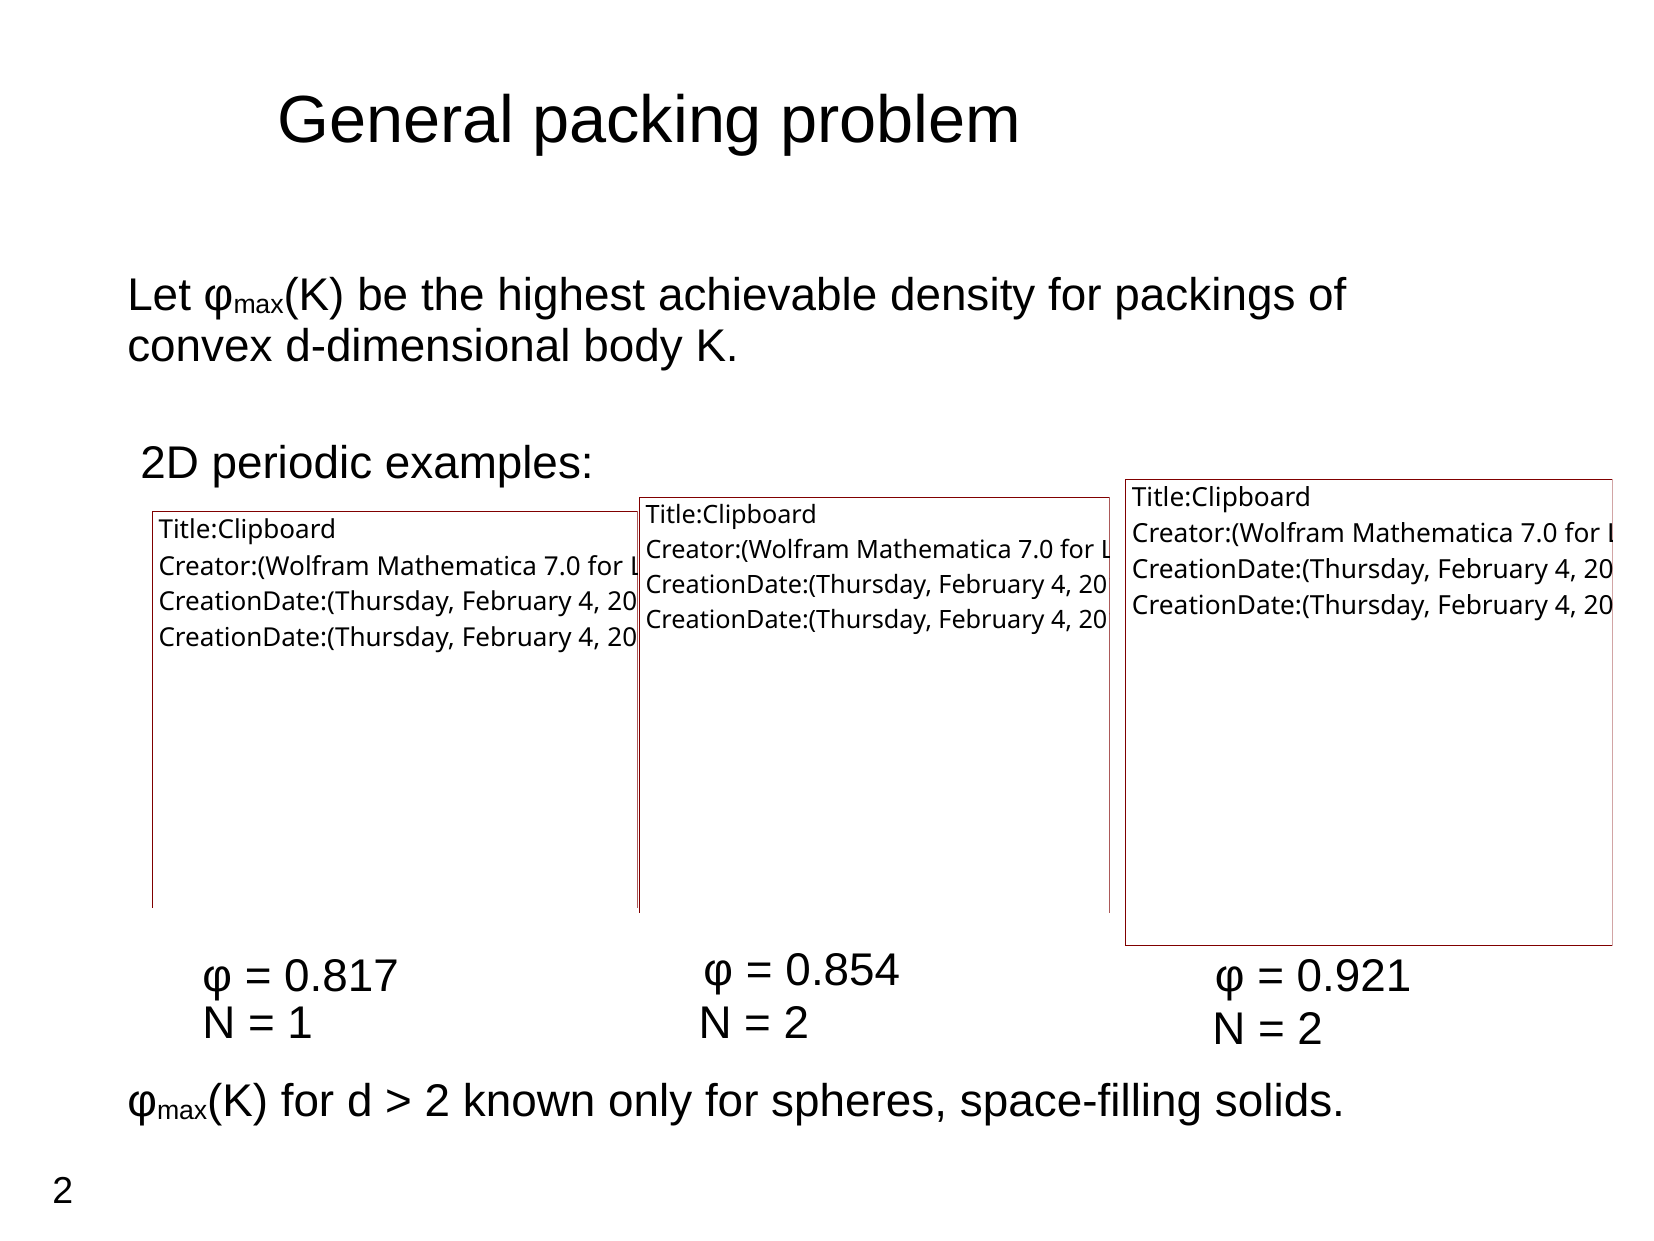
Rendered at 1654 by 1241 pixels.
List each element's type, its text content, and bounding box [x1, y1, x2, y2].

text_box N = 2 [683, 989, 1008, 1056]
text_box φ = 0.817 [187, 942, 512, 989]
picture [150, 495, 1110, 913]
text_box 2D periodic examples: [125, 429, 610, 496]
text_box 2 [37, 1162, 88, 1220]
text_box General packing problem [262, 75, 1040, 165]
text_box φ = 0.921 [1200, 942, 1524, 1009]
text_box φmax(K) for d > 2 known only for spheres, space-filling solids. [112, 1067, 1538, 1149]
text_box N = 2 [1197, 995, 1522, 1062]
text_box φ = 0.854 [688, 936, 1013, 1003]
picture [1123, 477, 1613, 946]
text_box Let φmax(K) be the highest achievable density for packings of convex d-dimensional body K. [112, 261, 1363, 394]
text_box N = 1 [187, 989, 512, 1056]
